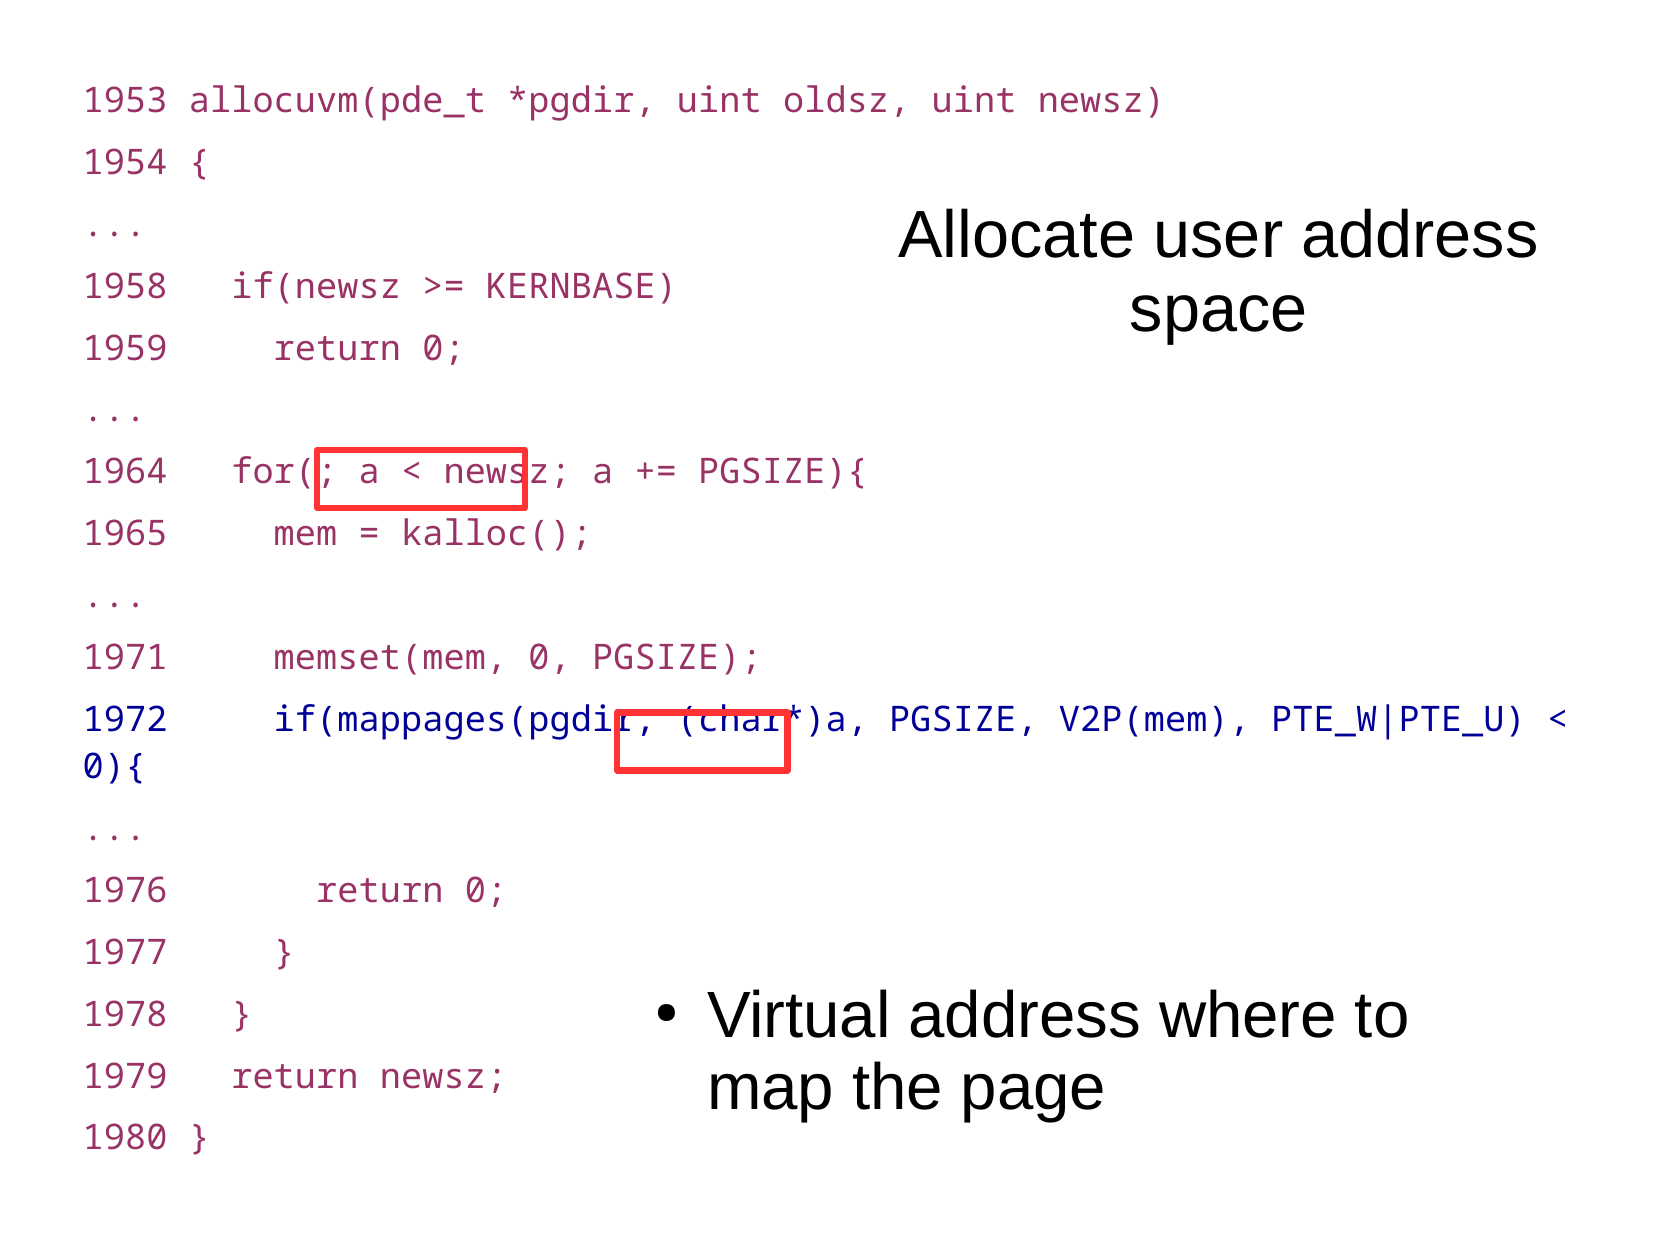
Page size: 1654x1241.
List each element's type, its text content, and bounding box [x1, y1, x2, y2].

list 1953 allocuvm(pde_t *pgdir, uint oldsz, uint newsz) 1954 { ... 1958 if(newsz >= KERNBASE) 1959 return 0; ... 1964 for(; a < newsz; a += PGSIZE){ 1965 mem = kalloc(); ... 1971 memset(mem, 0, PGSIZE); 1972 if(mappages(pgdir, (char*)a, PGSIZE, V2P(mem), PTE_W|PTE_U) < 0){ ... 1976 return 0; 1977 } 1978 } 1979 return newsz; 1980 } [82, 75, 1571, 1163]
title Allocate user address space [825, 167, 1613, 376]
list Virtual address where to map the page [637, 978, 1530, 1126]
